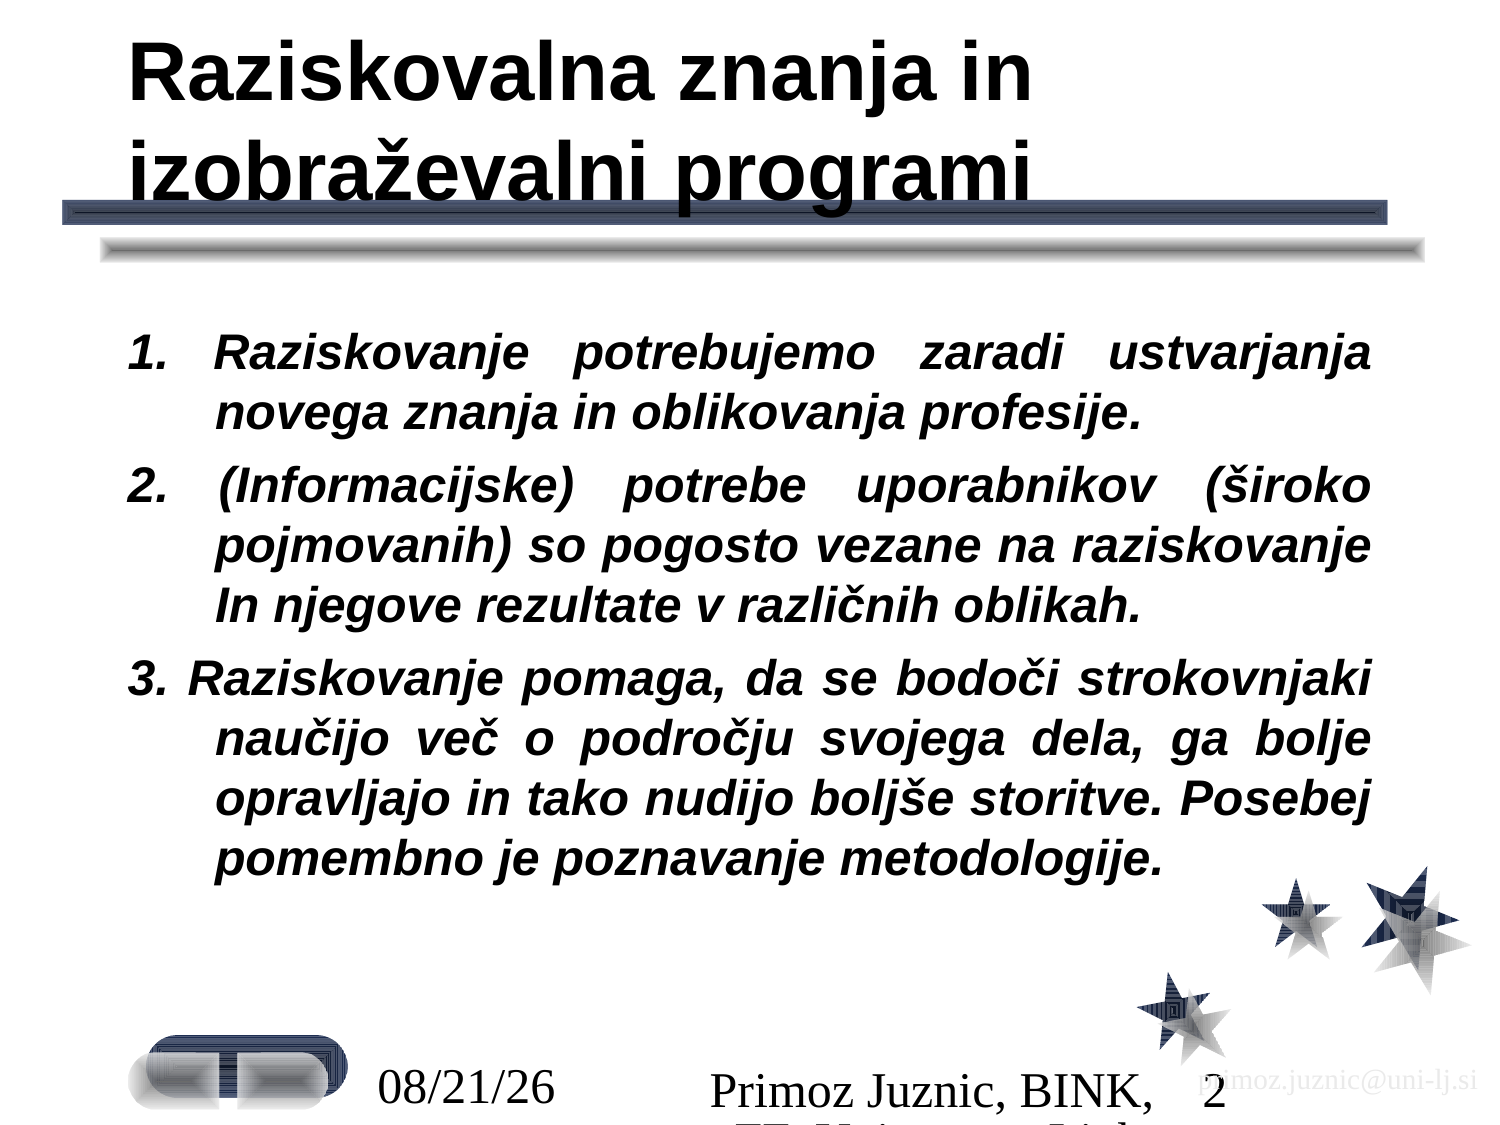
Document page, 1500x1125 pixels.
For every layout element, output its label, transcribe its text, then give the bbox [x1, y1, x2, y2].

list 1. Raziskovanje potrebujemo zaradi ustvarjanja novega znanja in oblikovanja profesije. 2. (Informacijske) potrebe uporabnikov (široko pojmovanih) so pogosto vezane na raziskovanje In njegove rezultate v različnih oblikah. 3. Raziskovanje pomaga, da se bodoči strokovnjaki naučijo več o področju svojega dela, ga bolje opravljajo in tako nudijo boljše storitve. Posebej pomembno je poznavanje metodologije. [112, 312, 1388, 988]
title Raziskovalna znanja in izobraževalni programi [112, 9, 1388, 225]
